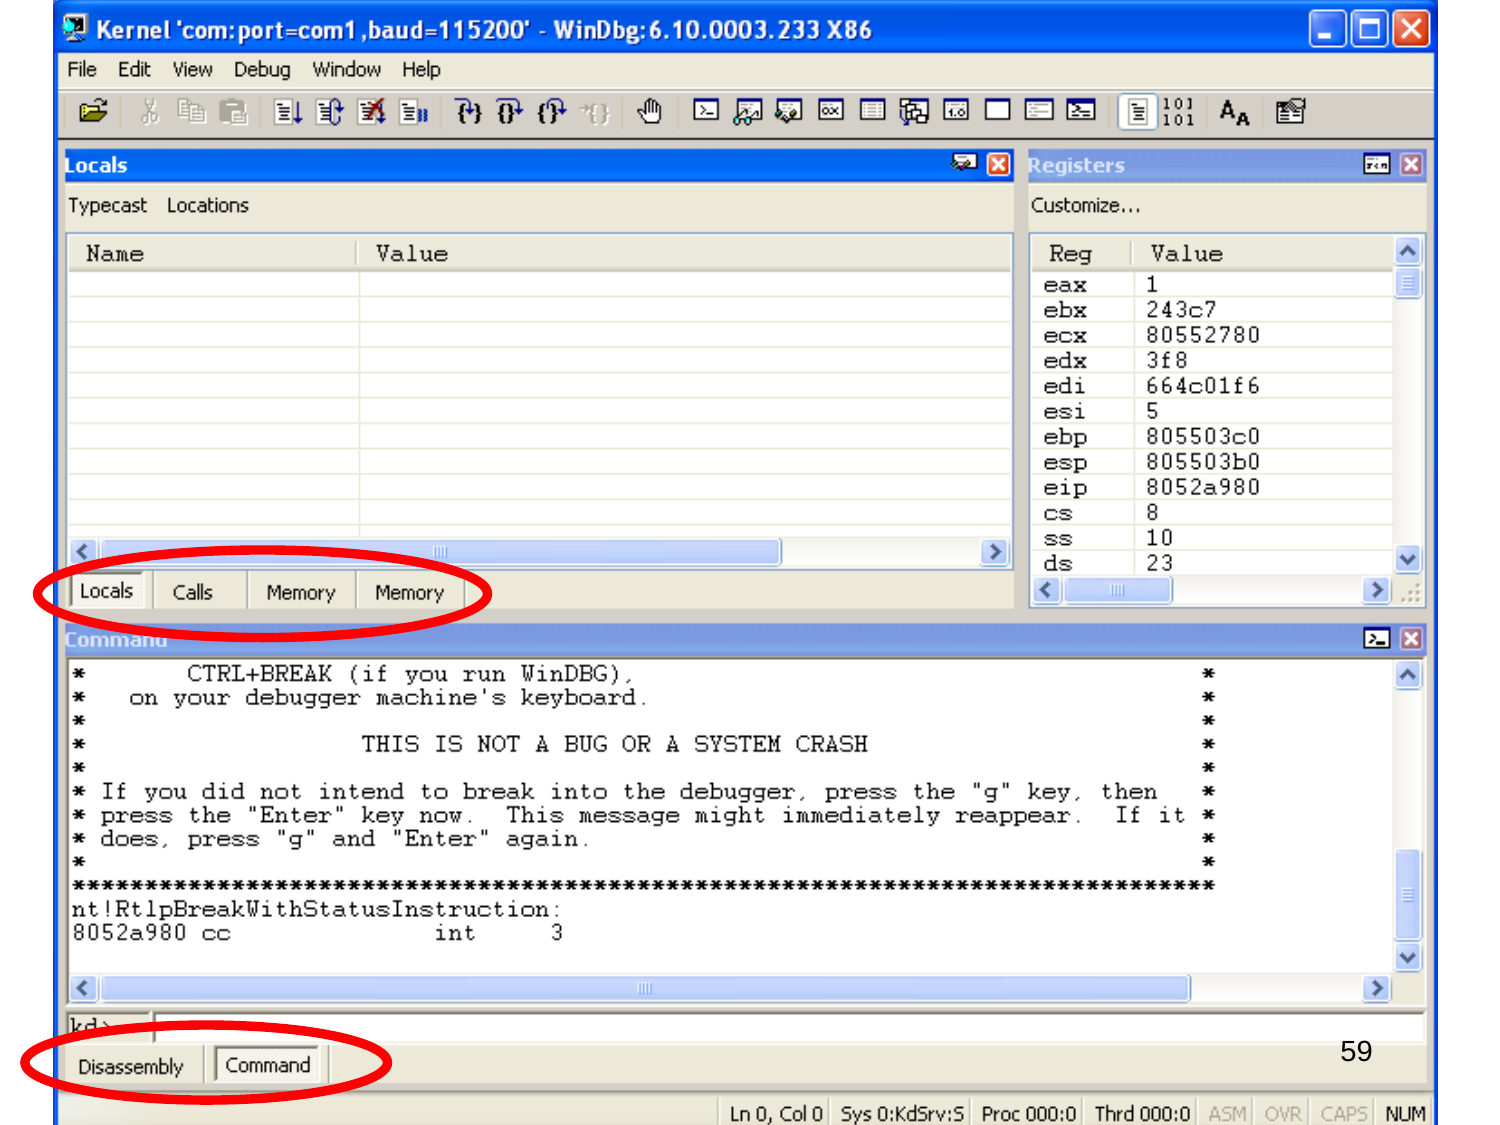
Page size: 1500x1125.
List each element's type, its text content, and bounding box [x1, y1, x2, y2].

text_box [53, 0, 1438, 1125]
text_box <number> [1074, 1025, 1388, 1101]
text_box [53, 1030, 382, 1095]
text_box [53, 555, 482, 632]
